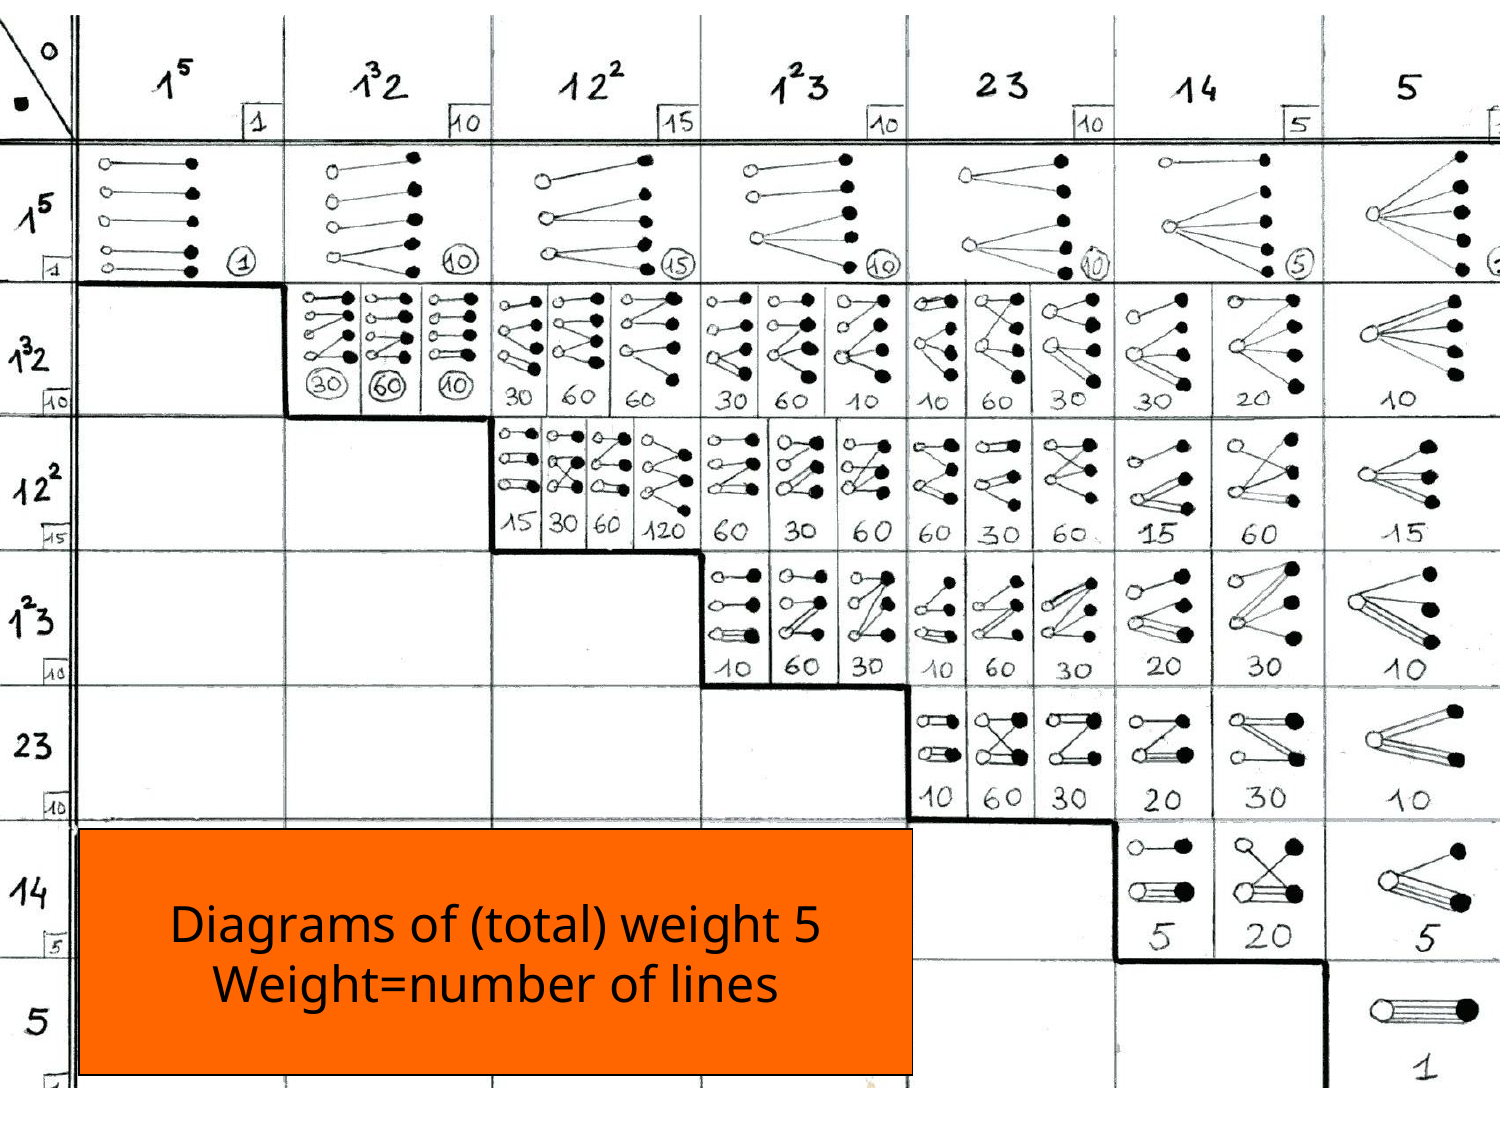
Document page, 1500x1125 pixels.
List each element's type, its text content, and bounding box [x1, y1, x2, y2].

text_box Diagrams of (total) weight 5 Weight=number of lines [79, 829, 913, 1075]
picture [0, 15, 1500, 1088]
